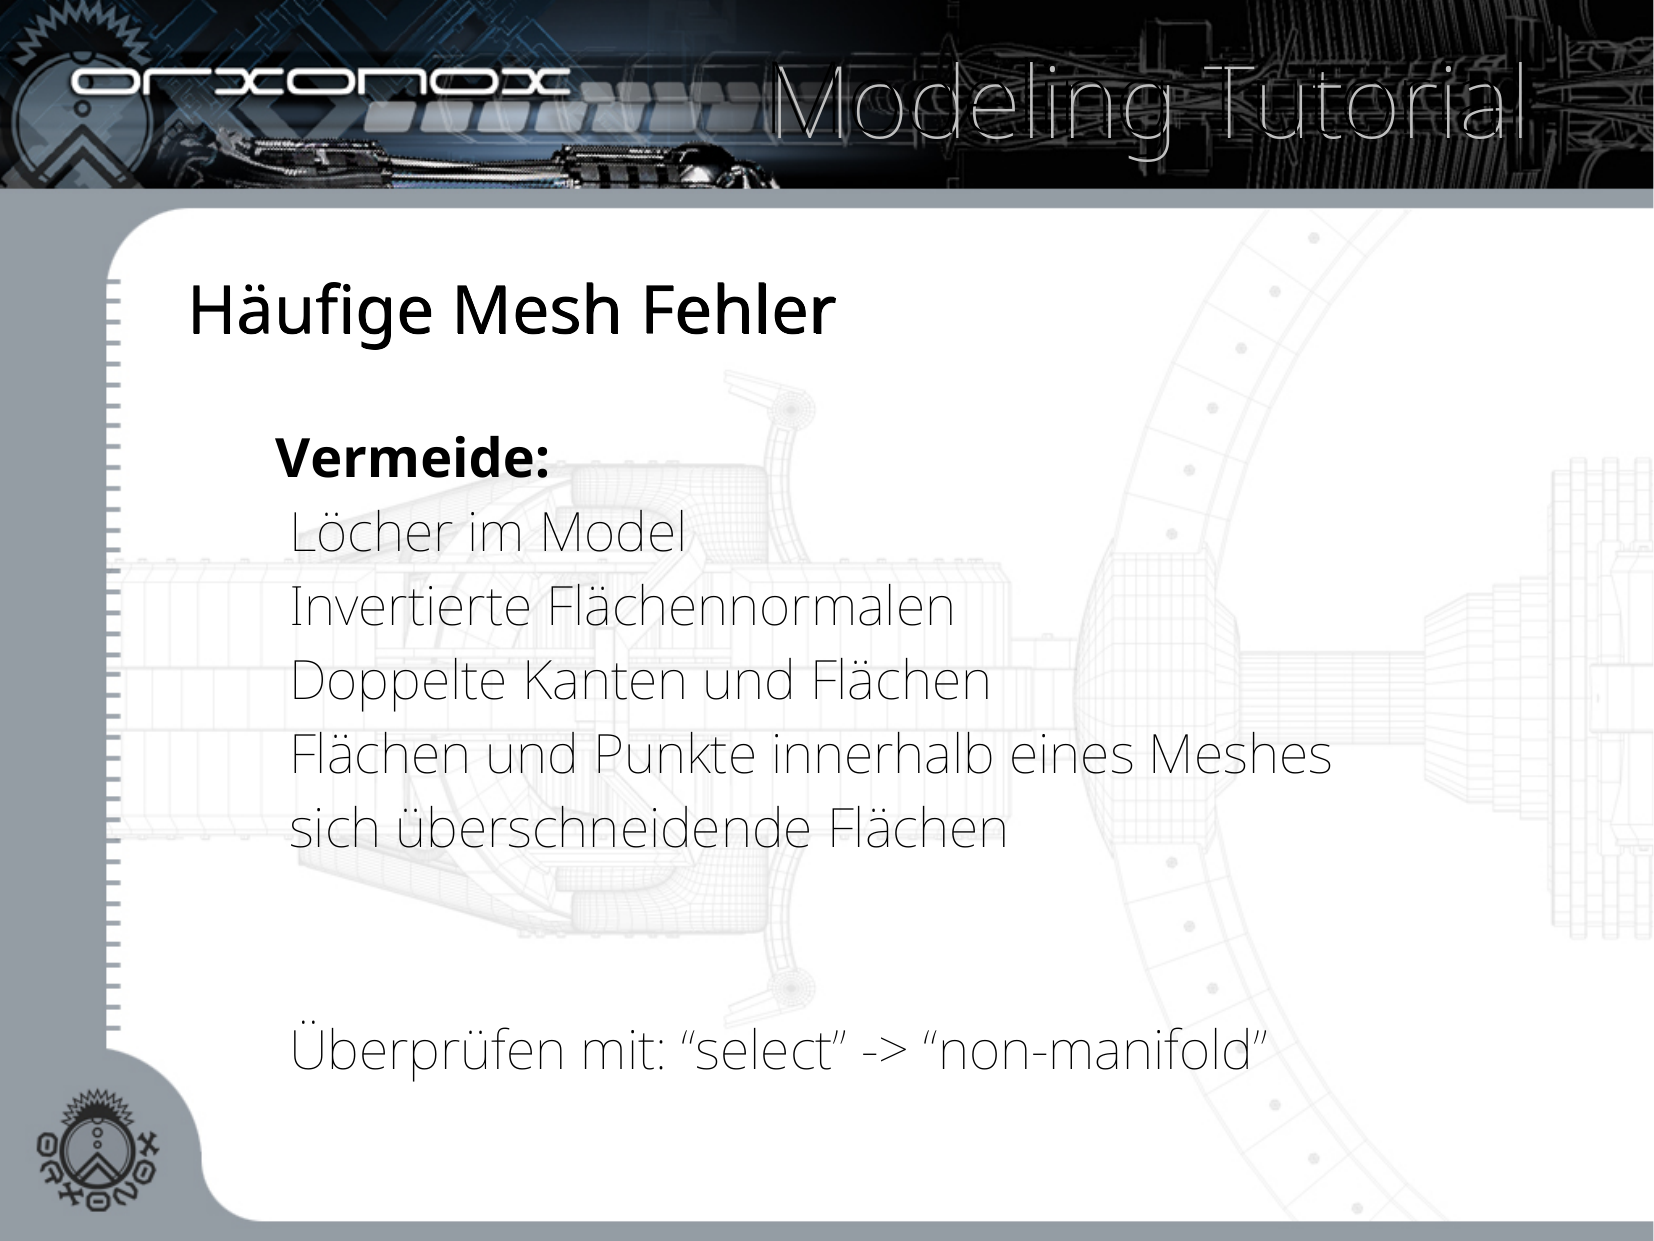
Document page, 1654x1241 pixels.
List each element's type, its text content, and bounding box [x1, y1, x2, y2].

text_box Häufige Mesh Fehler [187, 262, 1538, 341]
text_box Modeling Tutorial [712, 18, 1630, 151]
picture [0, 0, 1654, 1241]
text_box Vermeide: Löcher im Model Invertierte Flächennormalen Doppelte Kanten und Flächen Flächen und Punkte innerhalb eines Meshes sich überschneidende Flächen Überprüfen mit: “select” -> “non-manifold” [225, 412, 1654, 1013]
